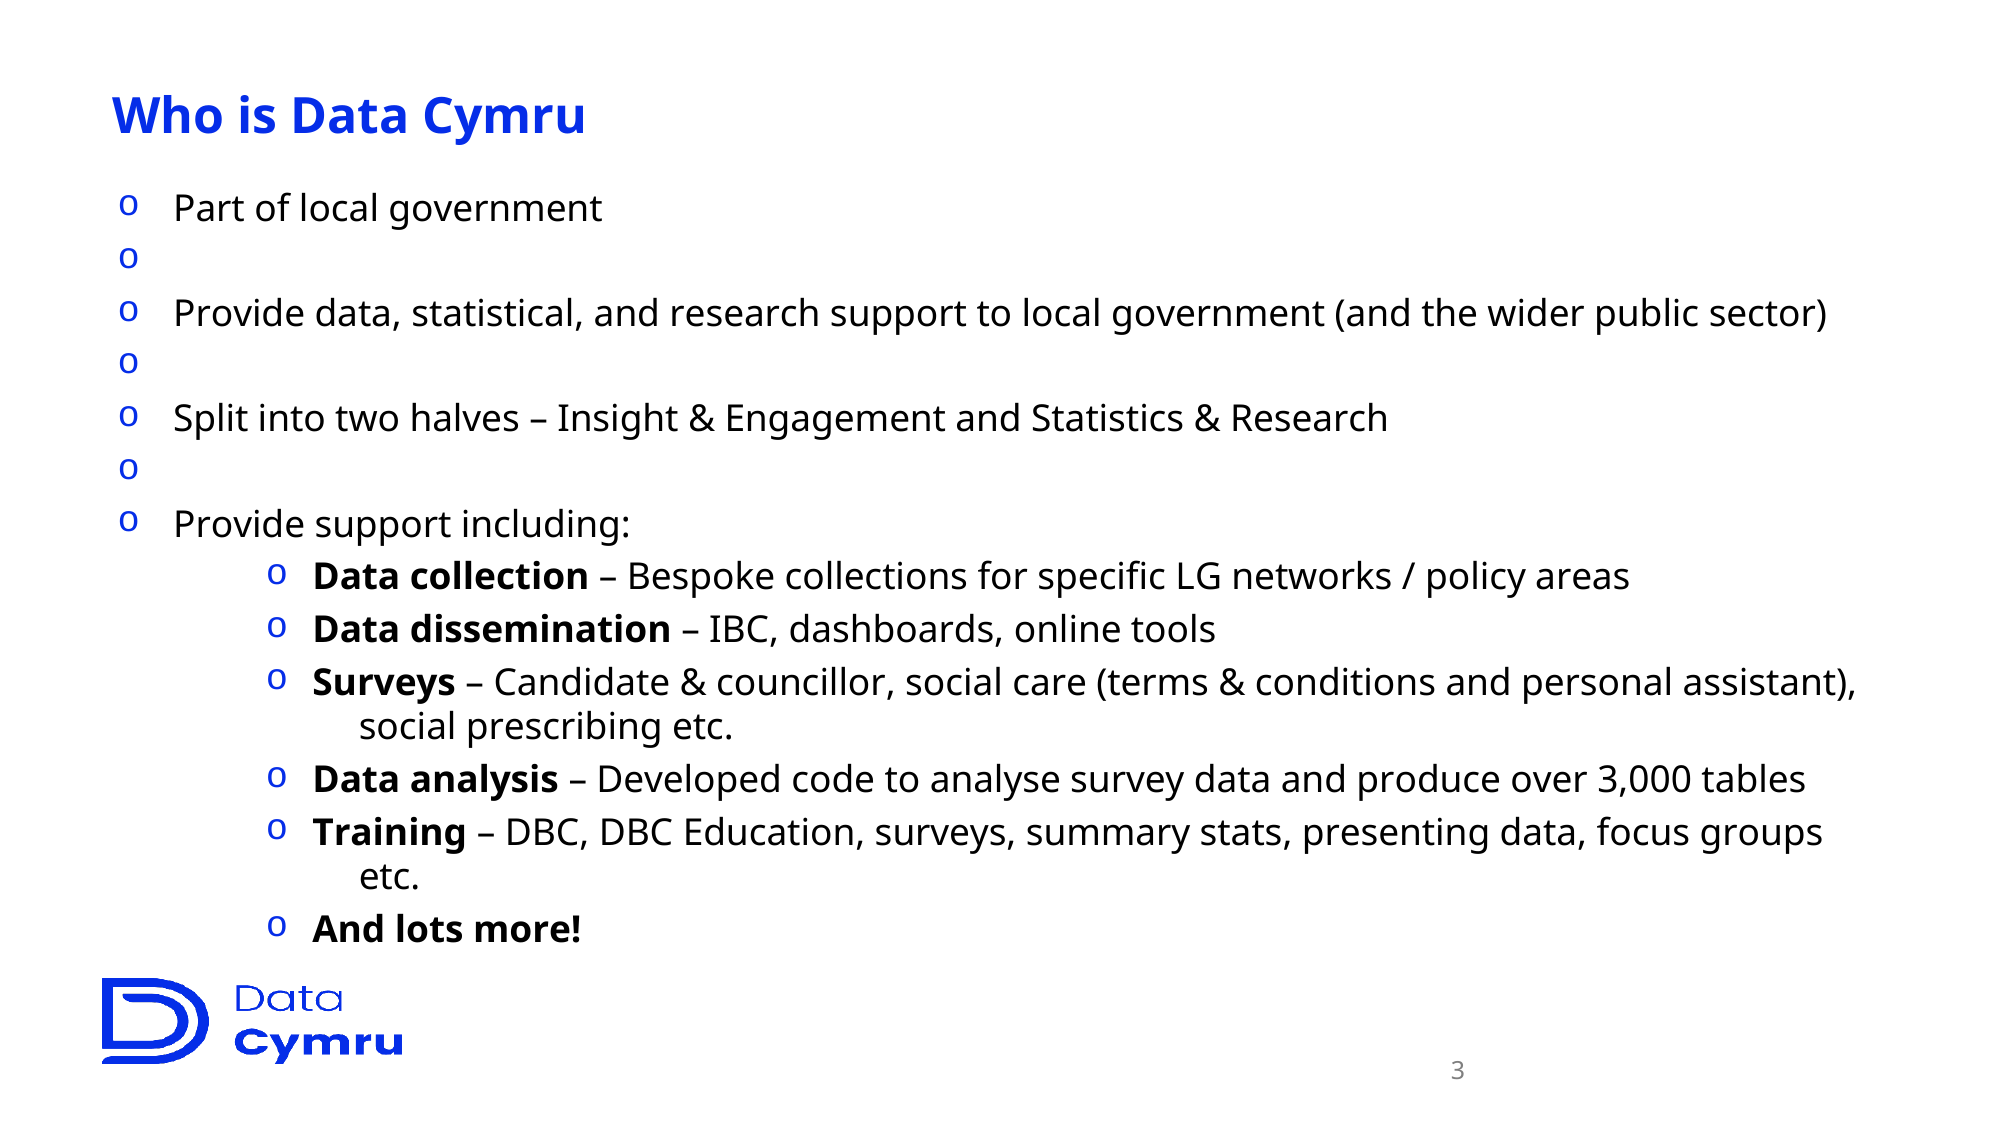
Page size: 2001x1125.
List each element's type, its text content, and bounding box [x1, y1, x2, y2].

title Who is Data Cymru [97, 50, 1896, 177]
list Part of local government Provide data, statistical, and research support to local government (and the wider public sector) Split into two halves – Insight & Engagement and Statistics & Research Provide support including: Data collection – Bespoke collections for specific LG networks / policy areas Data dissemination – IBC, dashboards, online tools Surveys – Candidate & councillor, social care (terms & conditions and personal assistant), social prescribing etc. Data analysis – Developed code to analyse survey data and produce over 3,000 tables Training – DBC, DBC Education, surveys, summary stats, presenting data, focus groups etc. And lots more! [102, 176, 1903, 958]
text_box 3 [1435, 1046, 1903, 1083]
